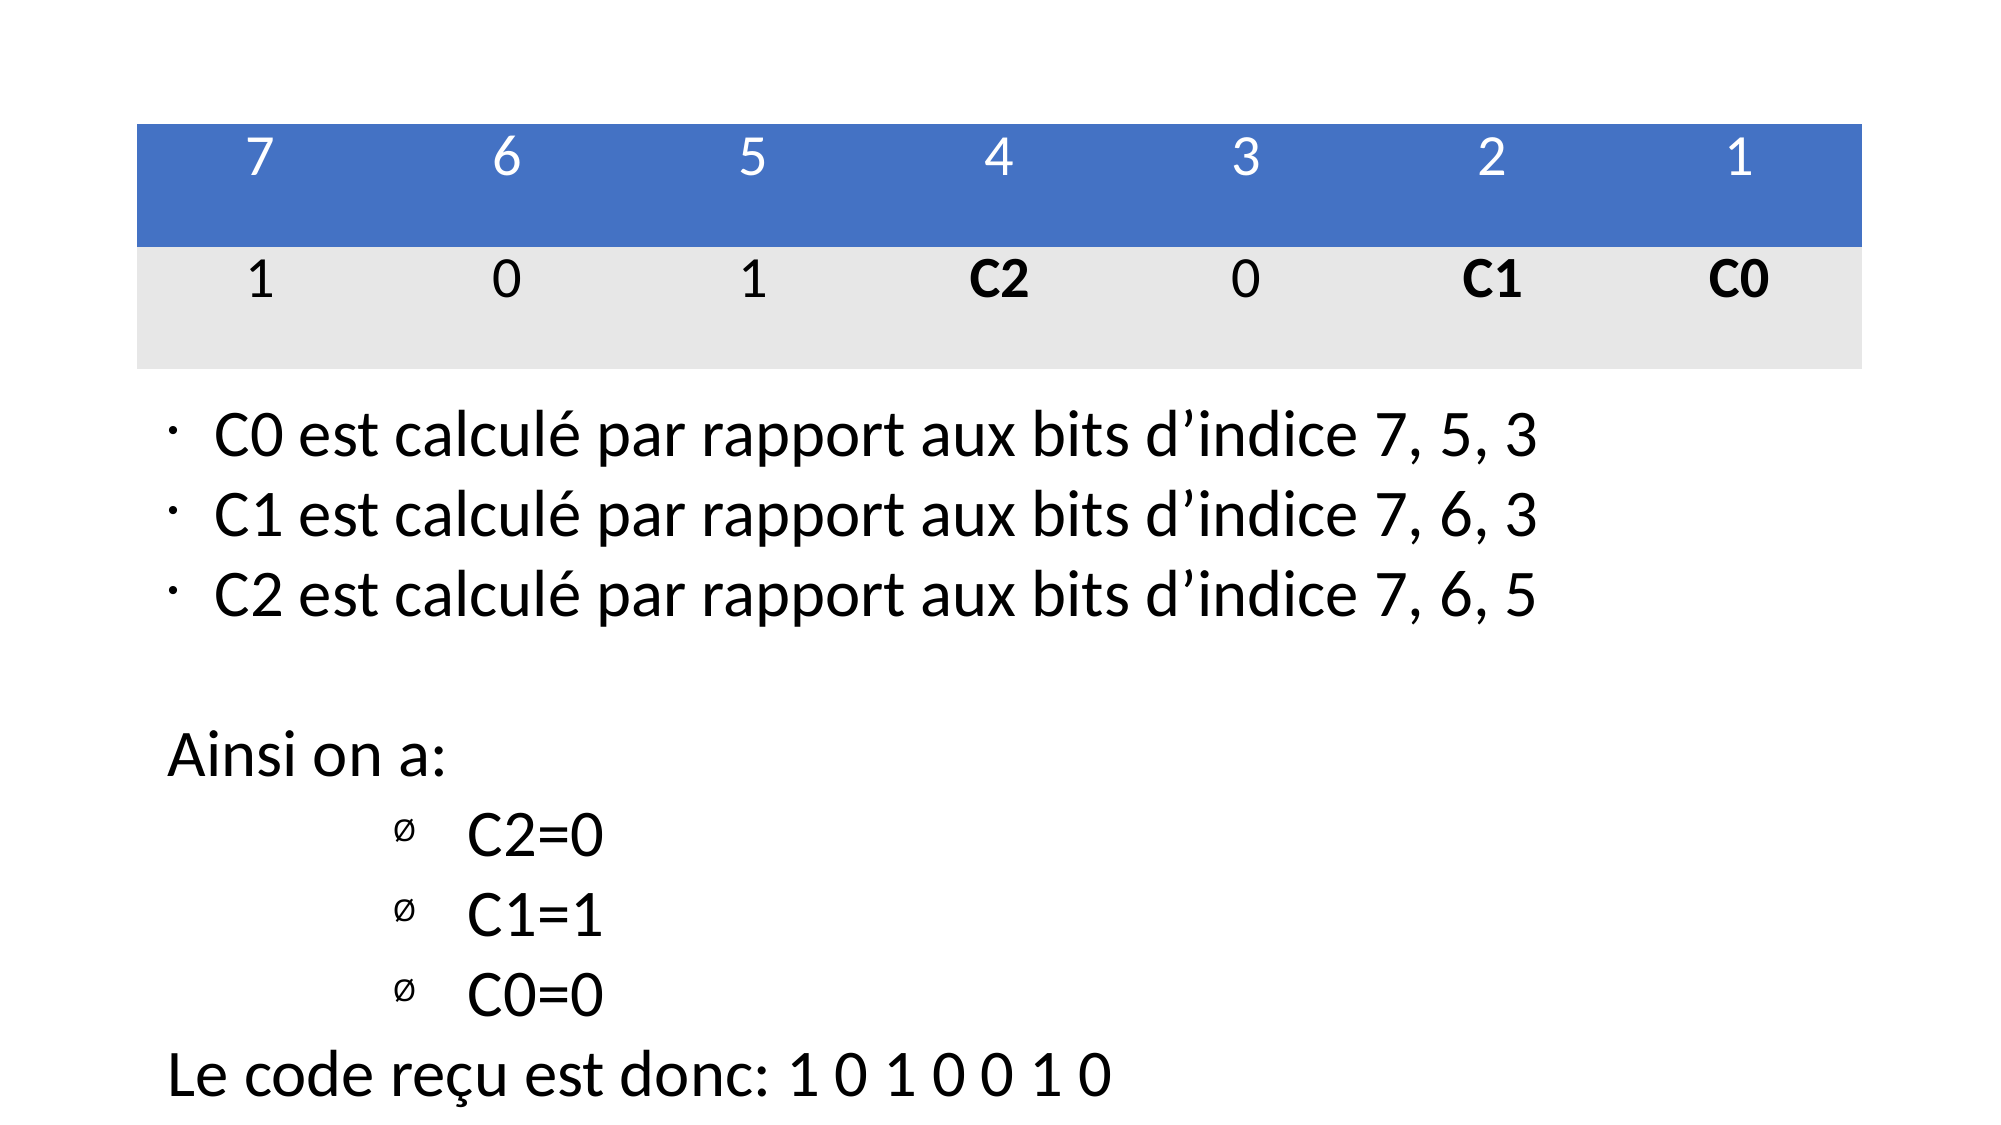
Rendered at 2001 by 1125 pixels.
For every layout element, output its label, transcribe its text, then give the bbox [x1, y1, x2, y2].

table_cell 1 [137, 247, 384, 369]
table_cell C2 [877, 247, 1123, 369]
table_cell C1 [1369, 247, 1616, 369]
text_box C0 est calculé par rapport aux bits d’indice 7, 5, 3 C1 est calculé par rapport aux bits d’indice 7, 6, 3 C2 est calculé par rapport aux bits d’indice 7, 6, 5 Ainsi on a: C2=0 C1=1 C0=0 Le code reçu est donc: 1 0 1 0 0 1 0 [153, 382, 1757, 1118]
table_header 7 [137, 124, 384, 247]
table_header 1 [1616, 124, 1862, 247]
table_header 6 [384, 124, 630, 247]
table_header 3 [1123, 124, 1369, 247]
table_cell 0 [1123, 247, 1369, 369]
table_cell C0 [1616, 247, 1862, 369]
table_header 2 [1369, 124, 1616, 247]
table_header 5 [630, 124, 877, 247]
table_cell 1 [630, 247, 877, 369]
table_header 4 [877, 124, 1123, 247]
table_cell 0 [384, 247, 630, 369]
